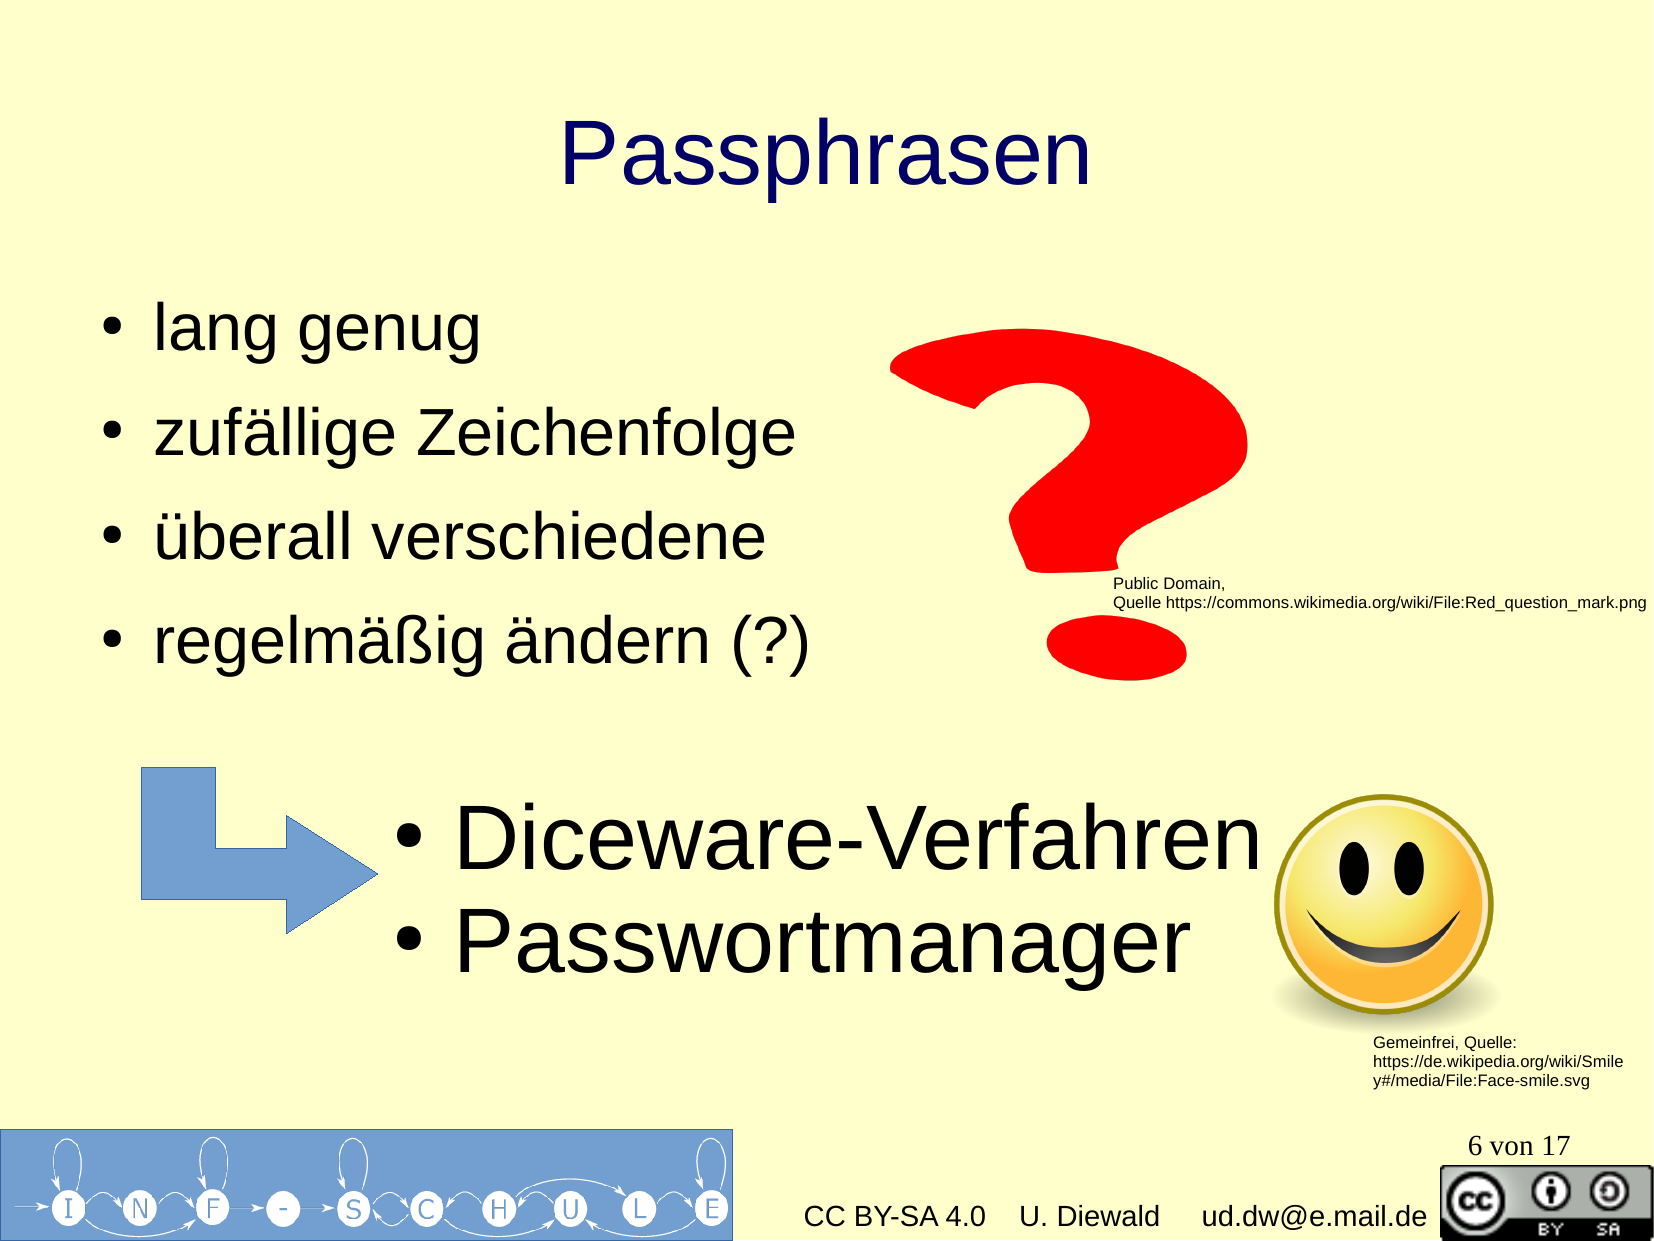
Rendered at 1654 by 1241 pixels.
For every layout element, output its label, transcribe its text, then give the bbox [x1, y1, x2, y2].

picture [1240, 767, 1524, 1052]
text_box Gemeinfrei, Quelle: https://de.wikipedia.org/wiki/Smiley#/media/File:Face-smile.svg [1358, 1025, 1642, 1111]
title Passphrasen [82, 49, 1571, 257]
text_box [141, 767, 377, 934]
text_box Diceware-Verfahren Passwortmanager [377, 779, 1524, 1241]
picture [885, 318, 1252, 686]
picture [1524, 1165, 1654, 1241]
picture [11, 1133, 377, 1240]
list lang genug zufällige Zeichenfolge überall verschiedene regelmäßig ändern (?) [82, 290, 1571, 1010]
text_box Public Domain, Quelle https://commons.wikimedia.org/wiki/File:Red_question_mark.png [1098, 566, 1654, 620]
